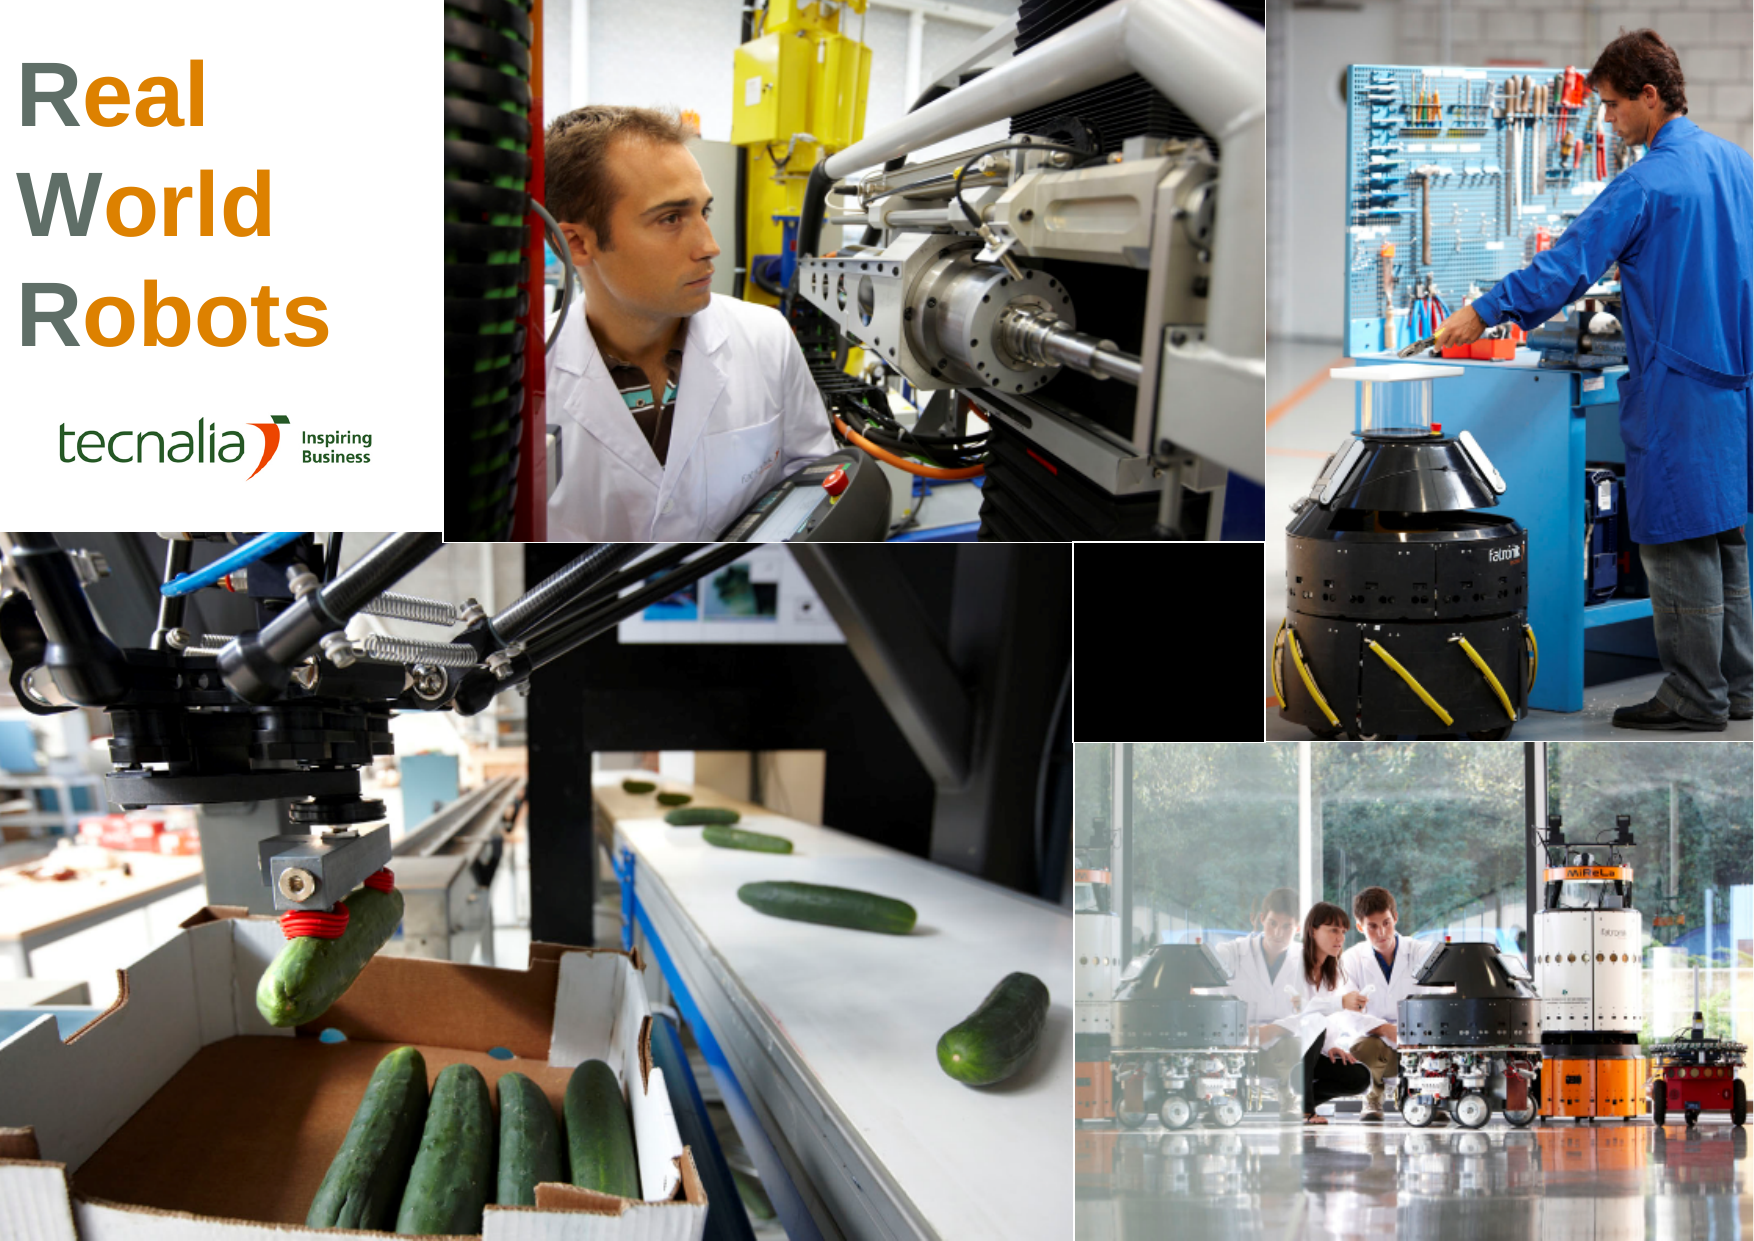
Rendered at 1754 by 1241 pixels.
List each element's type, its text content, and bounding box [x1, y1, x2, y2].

picture [1265, 0, 1754, 741]
picture [443, 0, 1265, 542]
text_box [1073, 541, 1265, 743]
text_box Real World Robots [1, 27, 442, 373]
picture [0, 531, 1074, 1241]
picture [1075, 742, 1754, 1241]
picture [55, 408, 376, 488]
text_box [0, 0, 442, 530]
